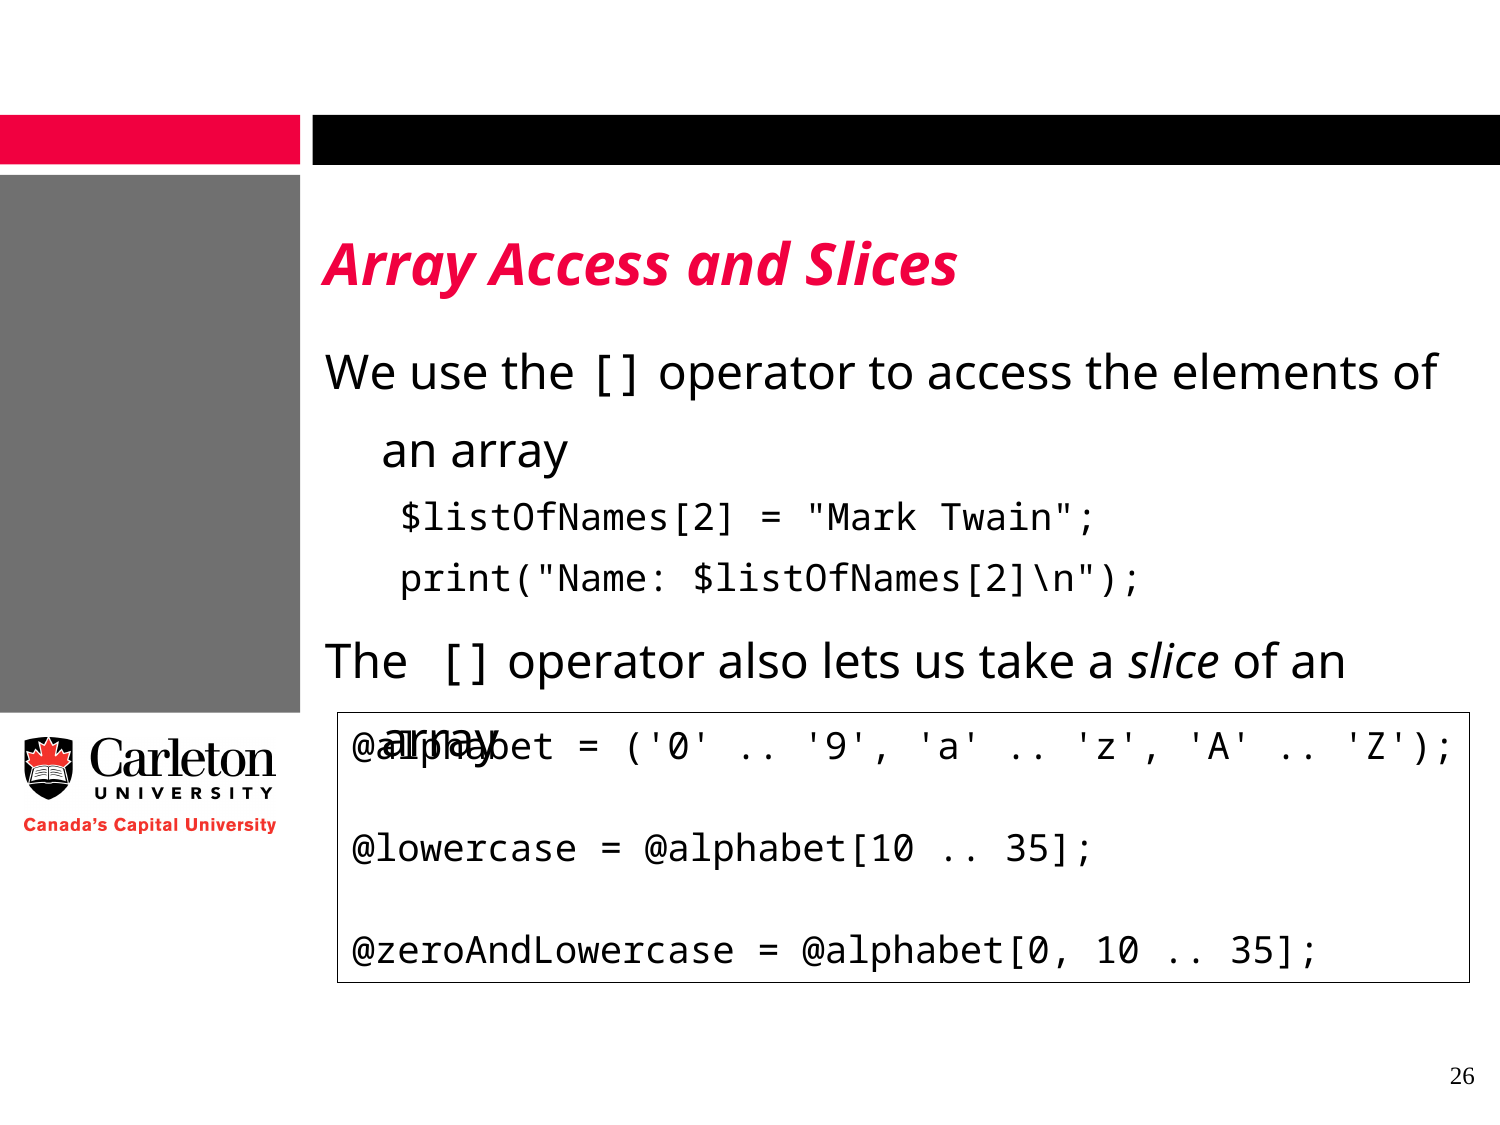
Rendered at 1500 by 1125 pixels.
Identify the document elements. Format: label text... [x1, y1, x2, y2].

list We use the [] operator to access the elements of an array $listOfNames[2] = "Mark Twain"; print("Name: $listOfNames[2]\n"); The [] operator also lets us take a slice of an array [338, 713, 1450, 982]
title Array Access and Slices [324, 194, 1450, 324]
list We use the [] operator to access the elements of an array $listOfNames[2] = "Mark Twain"; print("Name: $listOfNames[2]\n"); The [] operator also lets us take a slice of an array [324, 324, 1450, 1036]
text_box @alphabet = ('0' .. '9', 'a' .. 'z', 'A' .. 'Z'); @lowercase = @alphabet[10 .. 35]; @zeroAndLowercase = @alphabet[0, 10 .. 35]; [337, 712, 1446, 954]
picture [24, 737, 276, 834]
